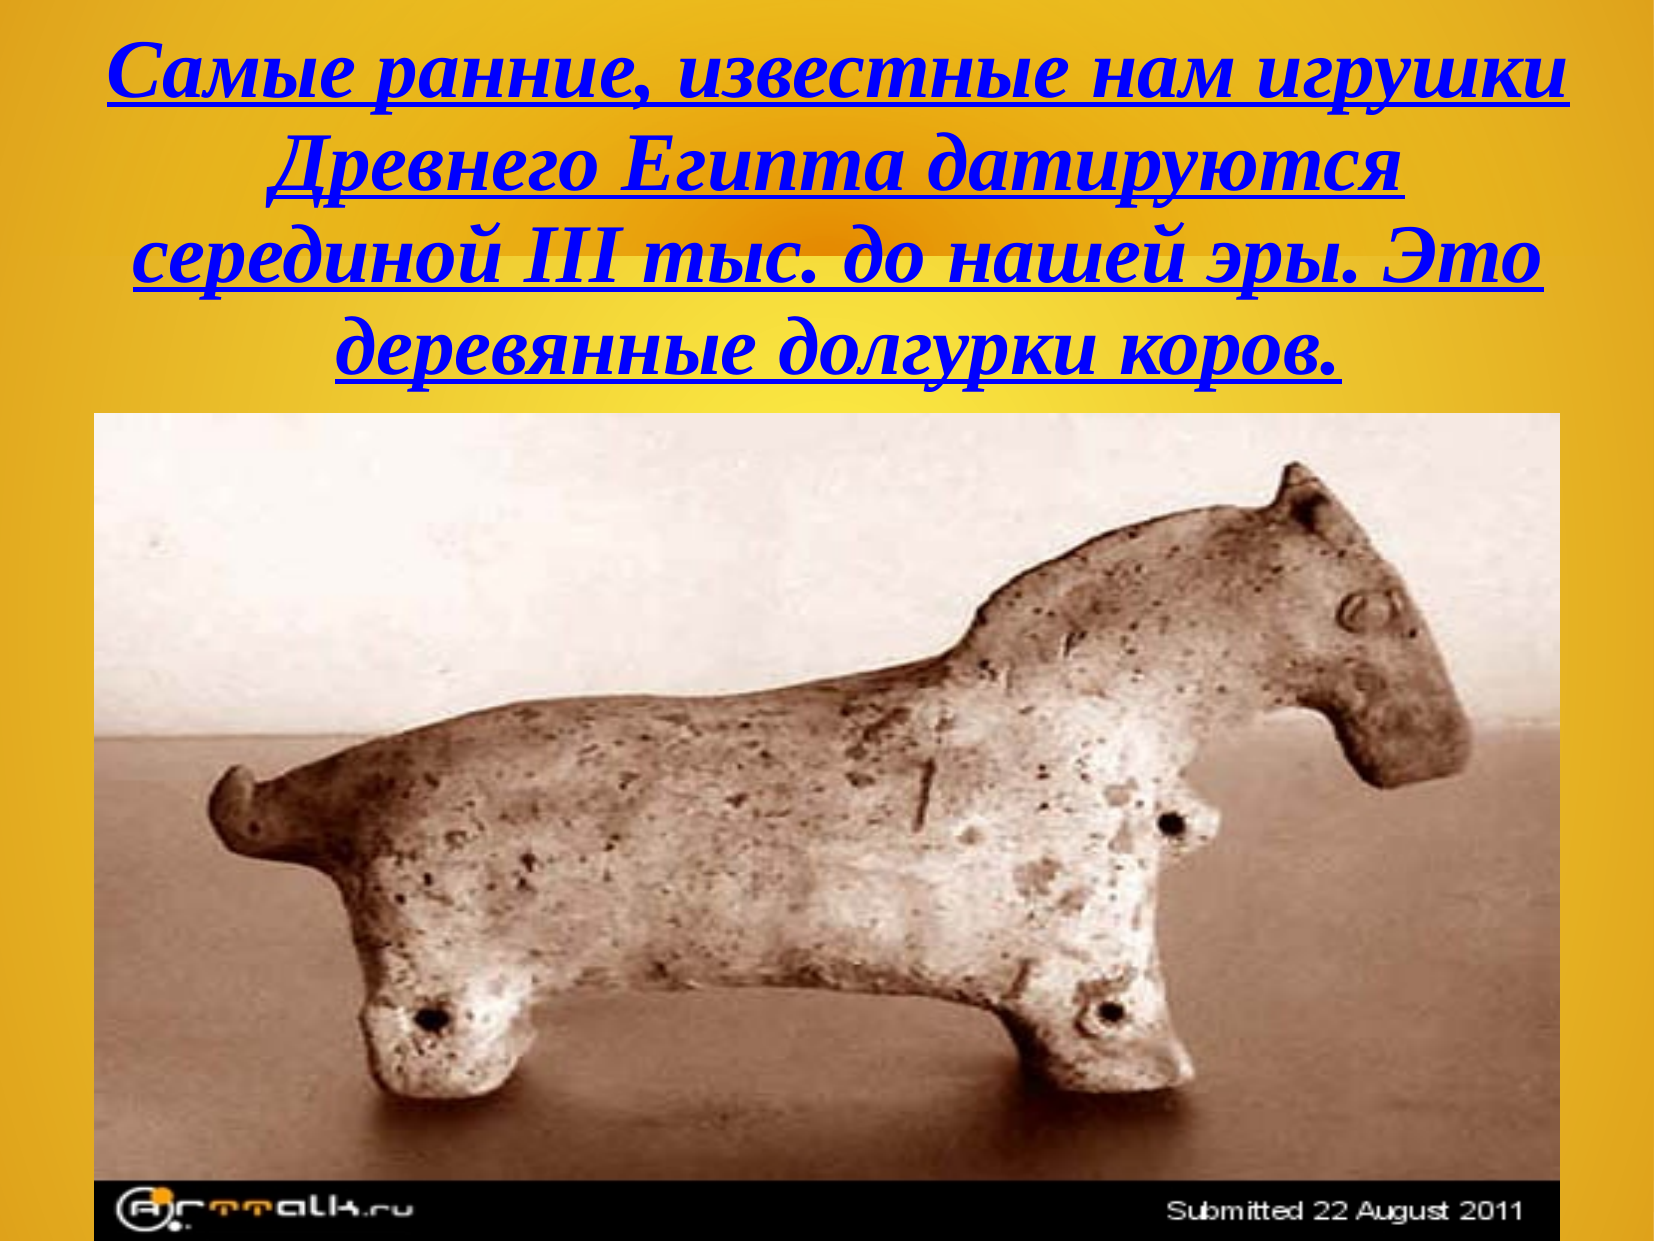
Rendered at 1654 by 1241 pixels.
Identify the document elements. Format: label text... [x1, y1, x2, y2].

picture [94, 413, 1560, 1241]
title Самые ранние, известные нам игрушки Древнего Египта датируются серединой III тыс. до нашей эры. Это деревянные долгурки коров. [94, 23, 1583, 393]
